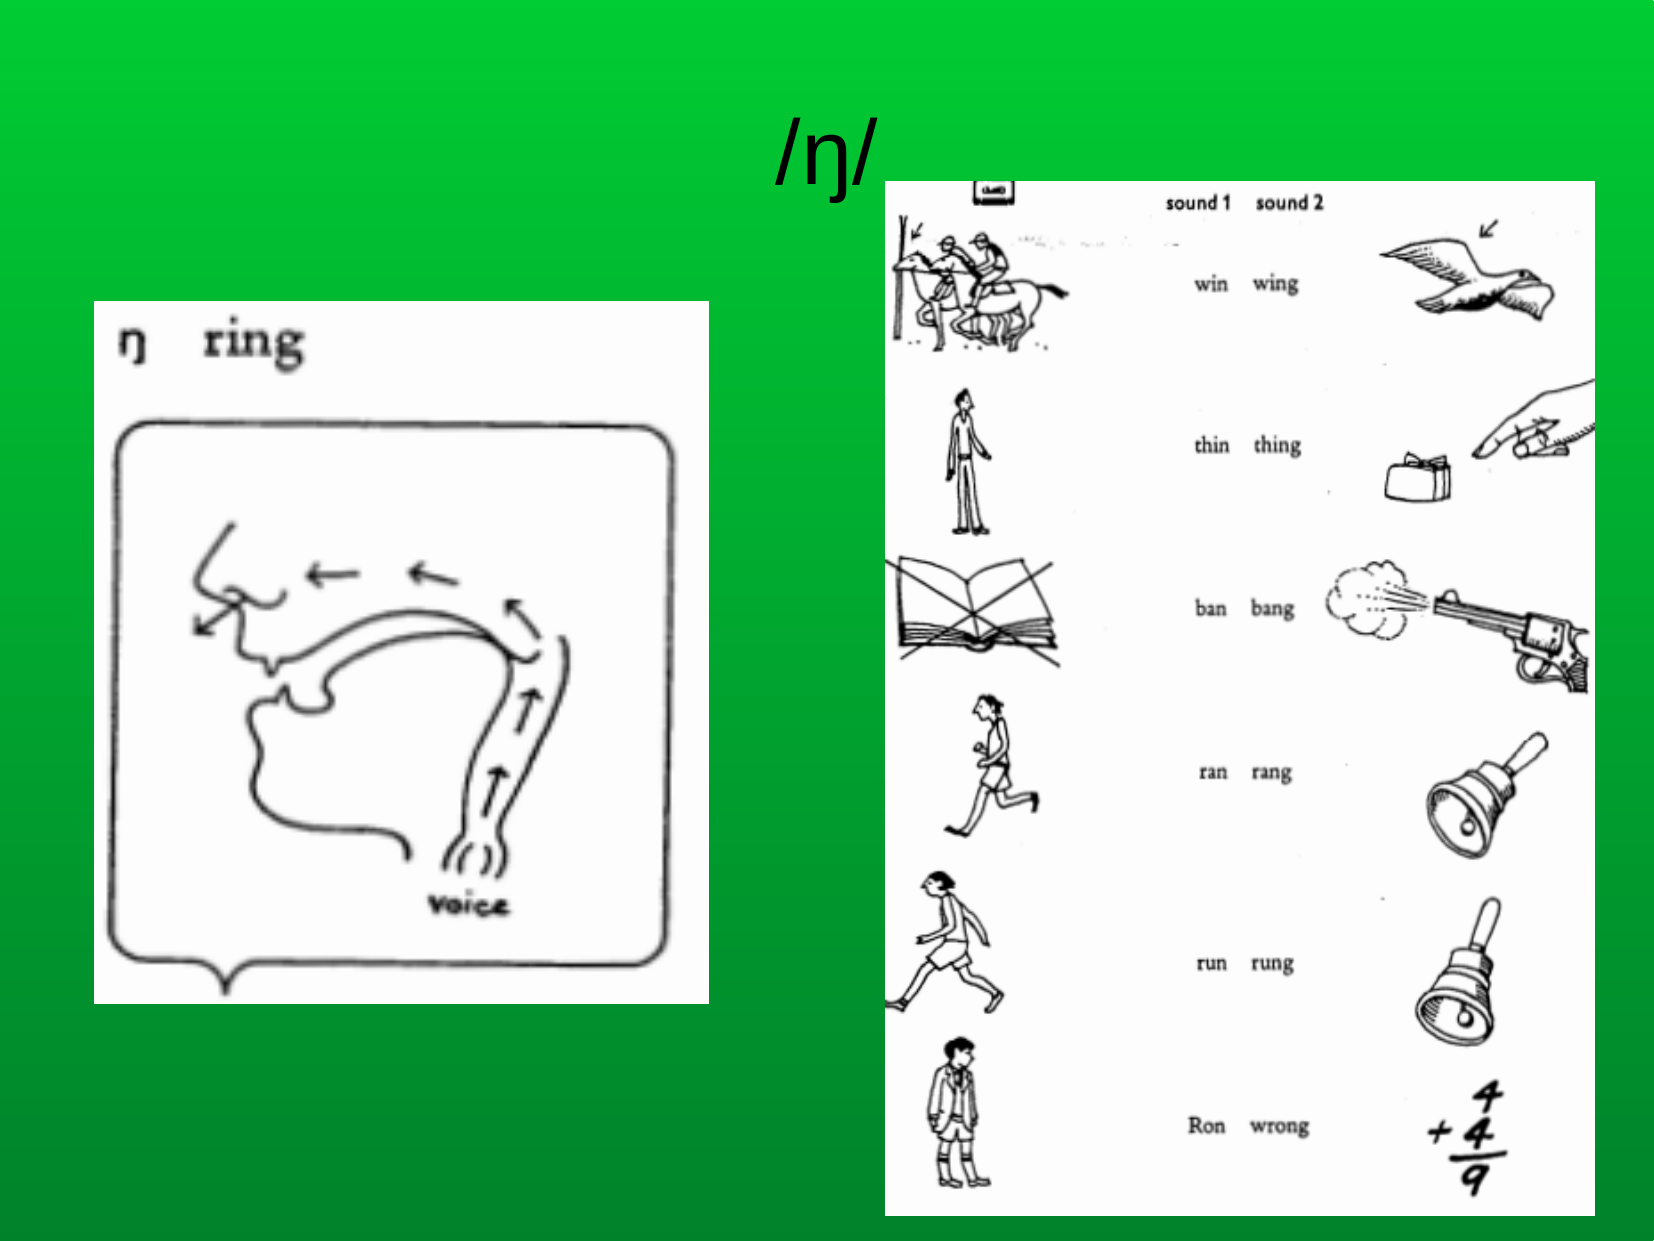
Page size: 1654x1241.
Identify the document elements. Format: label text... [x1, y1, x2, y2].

picture [94, 301, 709, 1004]
picture [885, 181, 1595, 1216]
title /ŋ/ [82, 49, 1571, 257]
